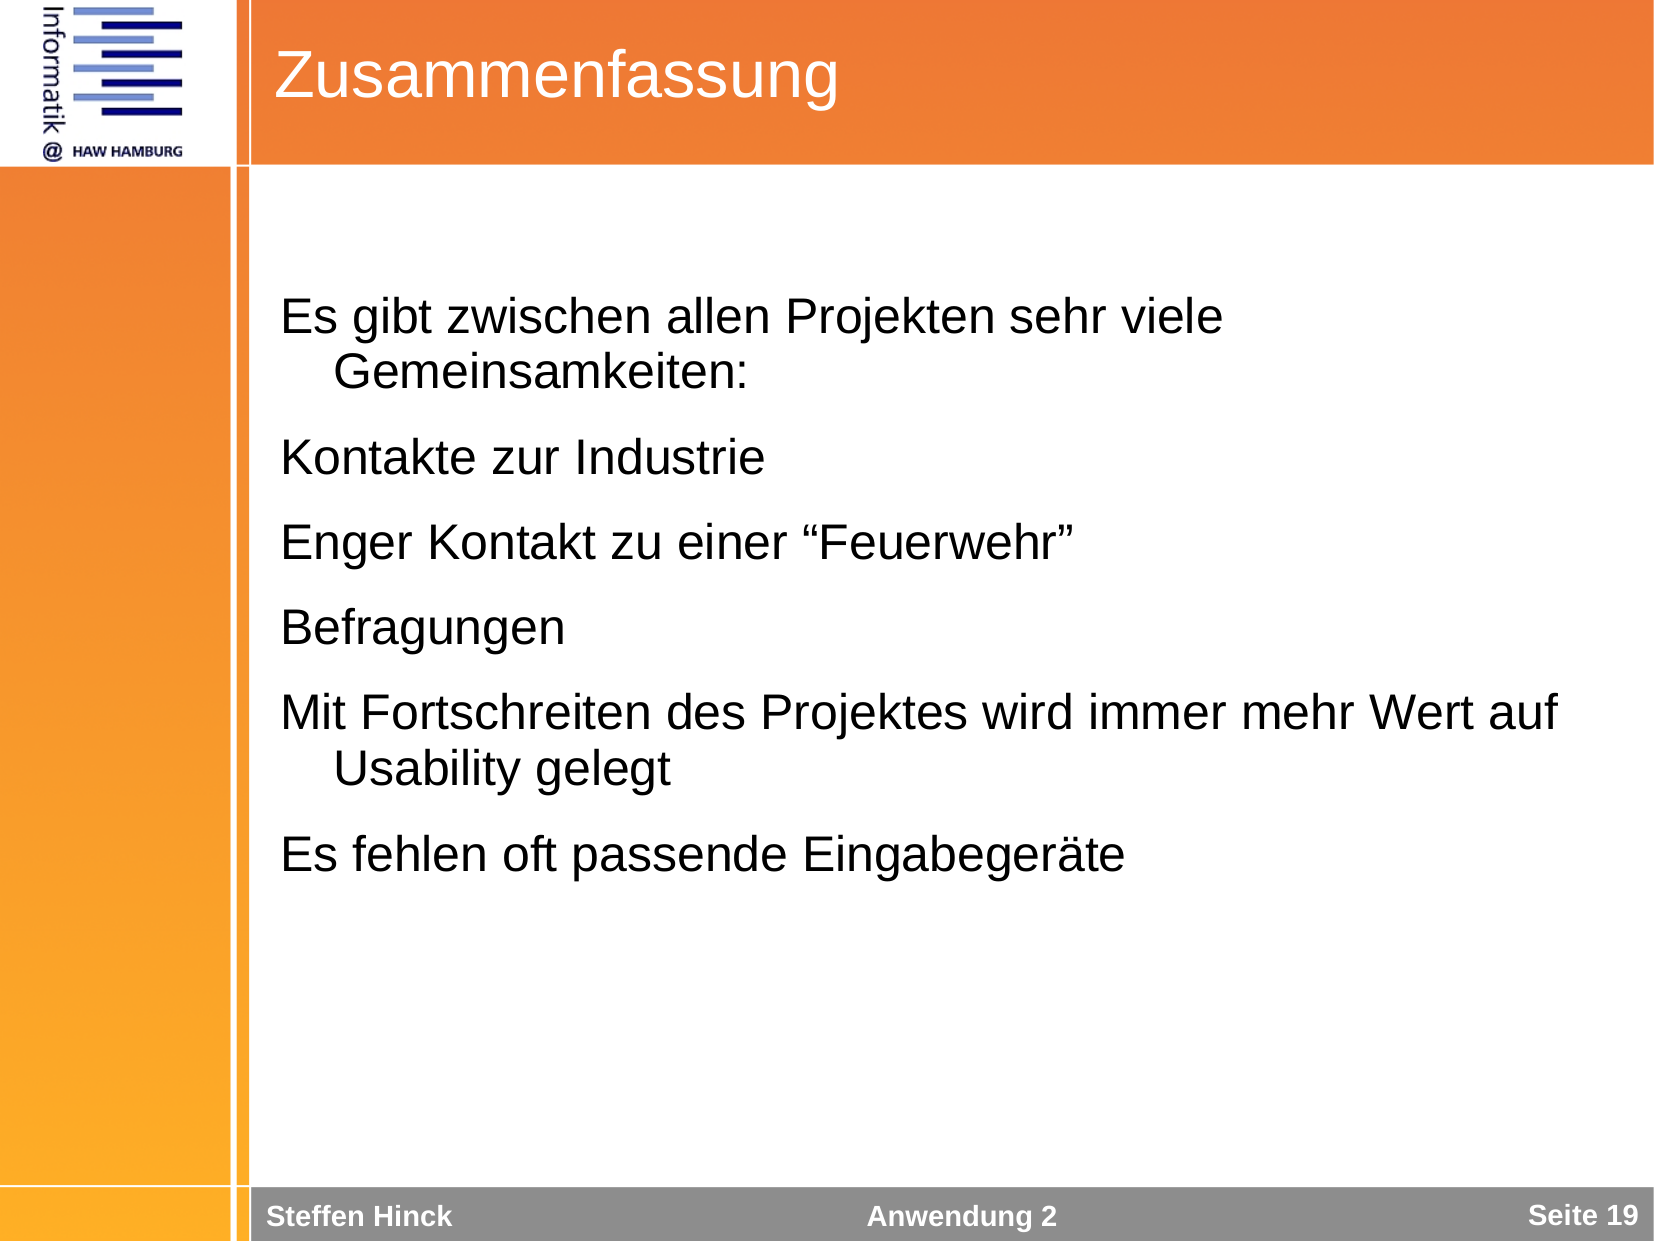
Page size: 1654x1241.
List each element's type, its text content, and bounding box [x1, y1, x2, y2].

picture [0, 0, 1654, 1241]
list Es gibt zwischen allen Projekten sehr viele Gemeinsamkeiten: Kontakte zur Industrie Enger Kontakt zu einer “Feuerwehr” Befragungen Mit Fortschreiten des Projektes wird immer mehr Wert auf Usability gelegt Es fehlen oft passende Eingabegeräte [262, 287, 1639, 1241]
picture [43, 5, 186, 162]
title Zusammenfassung [274, 11, 1651, 137]
